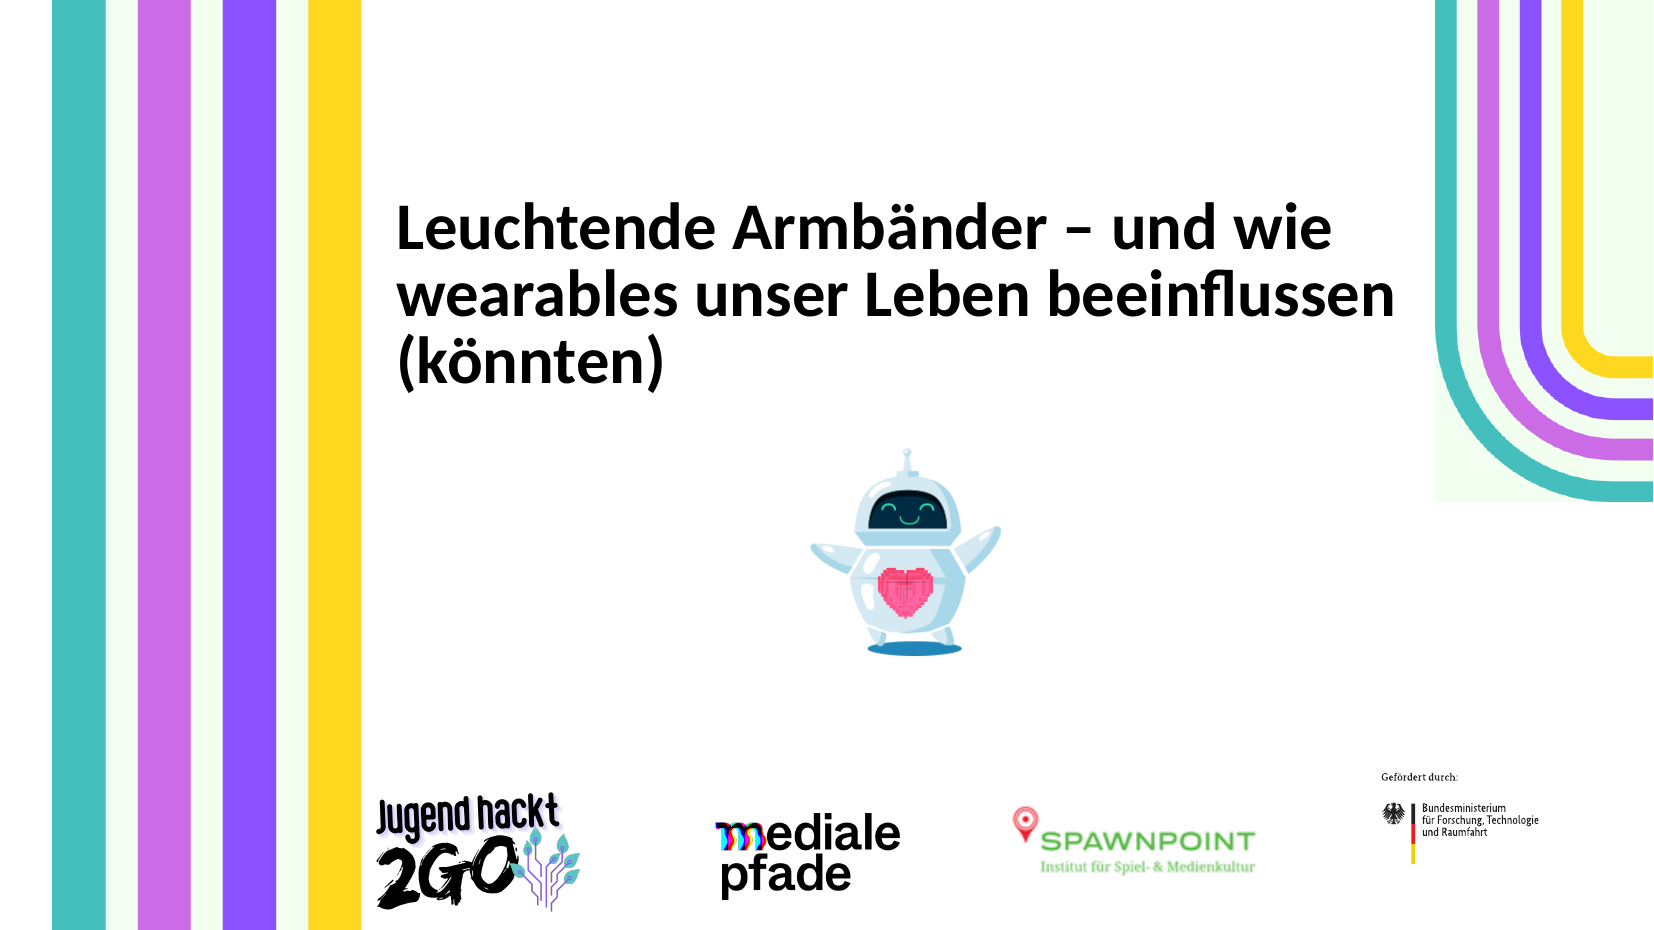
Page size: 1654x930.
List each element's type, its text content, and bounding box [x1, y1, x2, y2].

text_box Leuchtende Armbänder – und wie wearables unser Leben beeinflussen (könnten) [381, 192, 1434, 408]
picture [1358, 747, 1565, 887]
picture [672, 796, 945, 916]
picture [807, 448, 1004, 656]
picture [1435, 0, 1654, 502]
picture [52, 0, 630, 930]
picture [1003, 797, 1267, 886]
